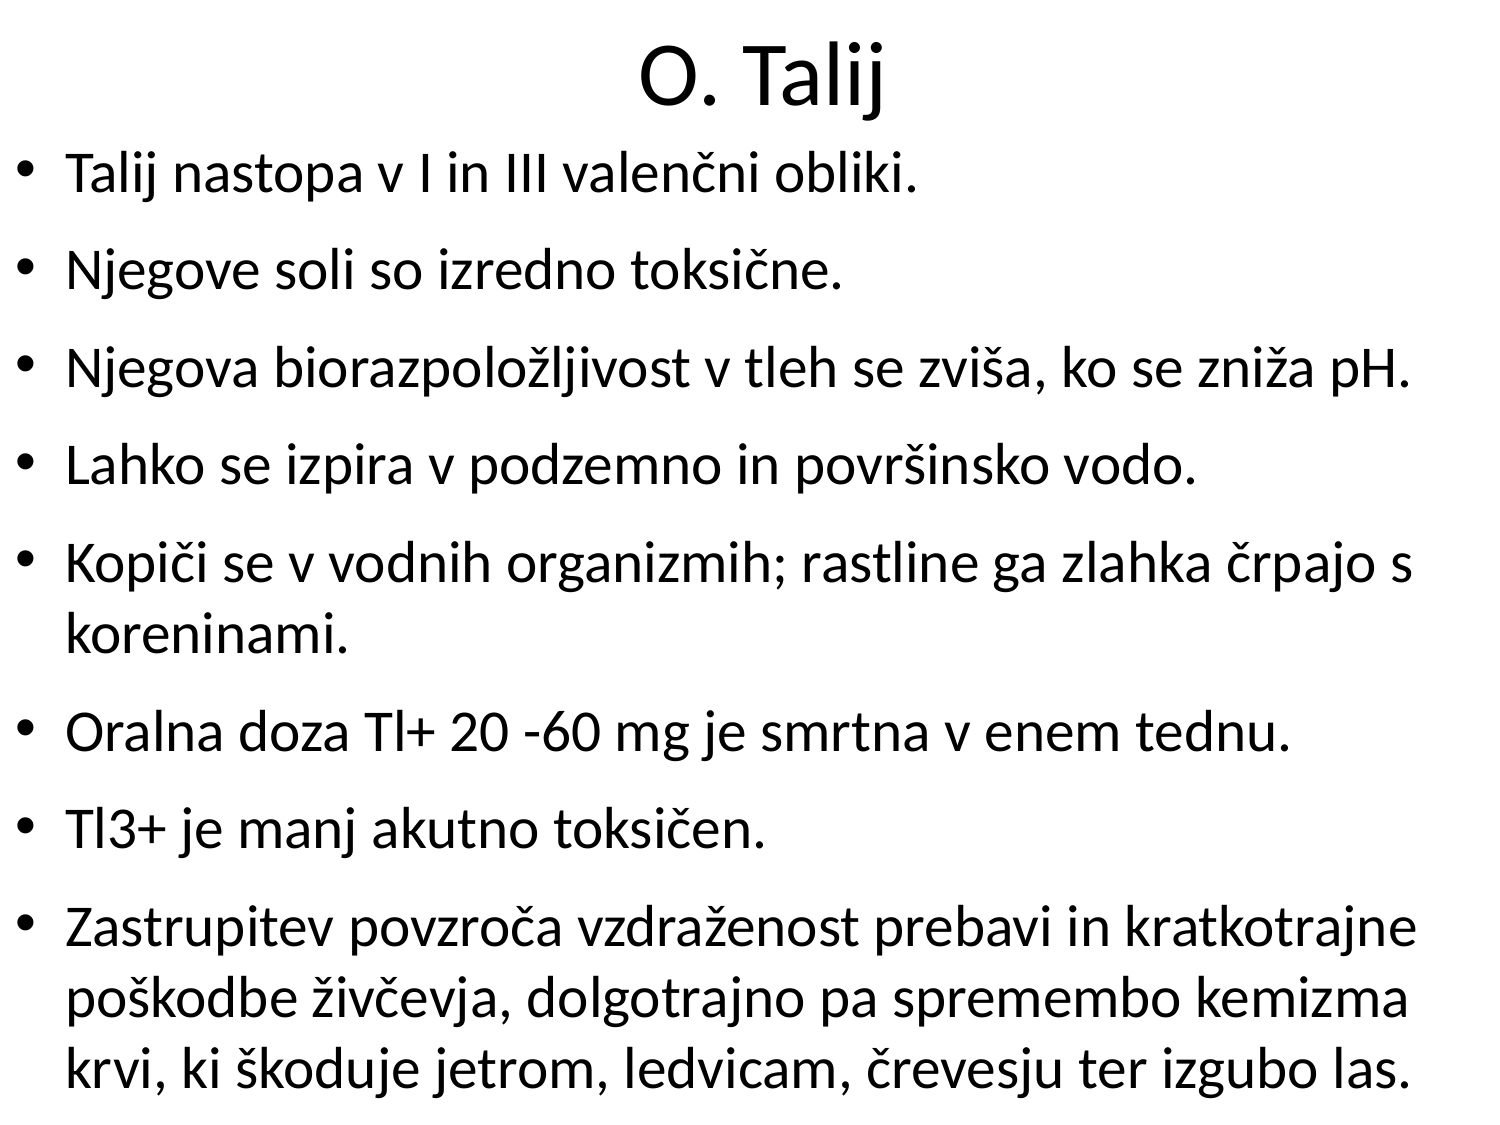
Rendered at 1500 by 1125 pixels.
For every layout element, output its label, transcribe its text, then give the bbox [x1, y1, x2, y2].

list Talij nastopa v I in III valenčni obliki. Njegove soli so izredno toksične. Njegova biorazpoložljivost v tleh se zviša, ko se zniža pH. Lahko se izpira v podzemno in površinsko vodo. Kopiči se v vodnih organizmih; rastline ga zlahka črpajo s koreninami. Oralna doza Tl+ 20 -60 mg je smrtna v enem tednu. Tl3+ je manj akutno toksičen. Zastrupitev povzroča vzdraženost prebavi in kratkotrajne poškodbe živčevja, dolgotrajno pa spremembo kemizma krvi, ki škoduje jetrom, ledvicam, črevesju ter izgubo las. [0, 125, 1500, 1125]
title O. Talij [88, 0, 1439, 125]
